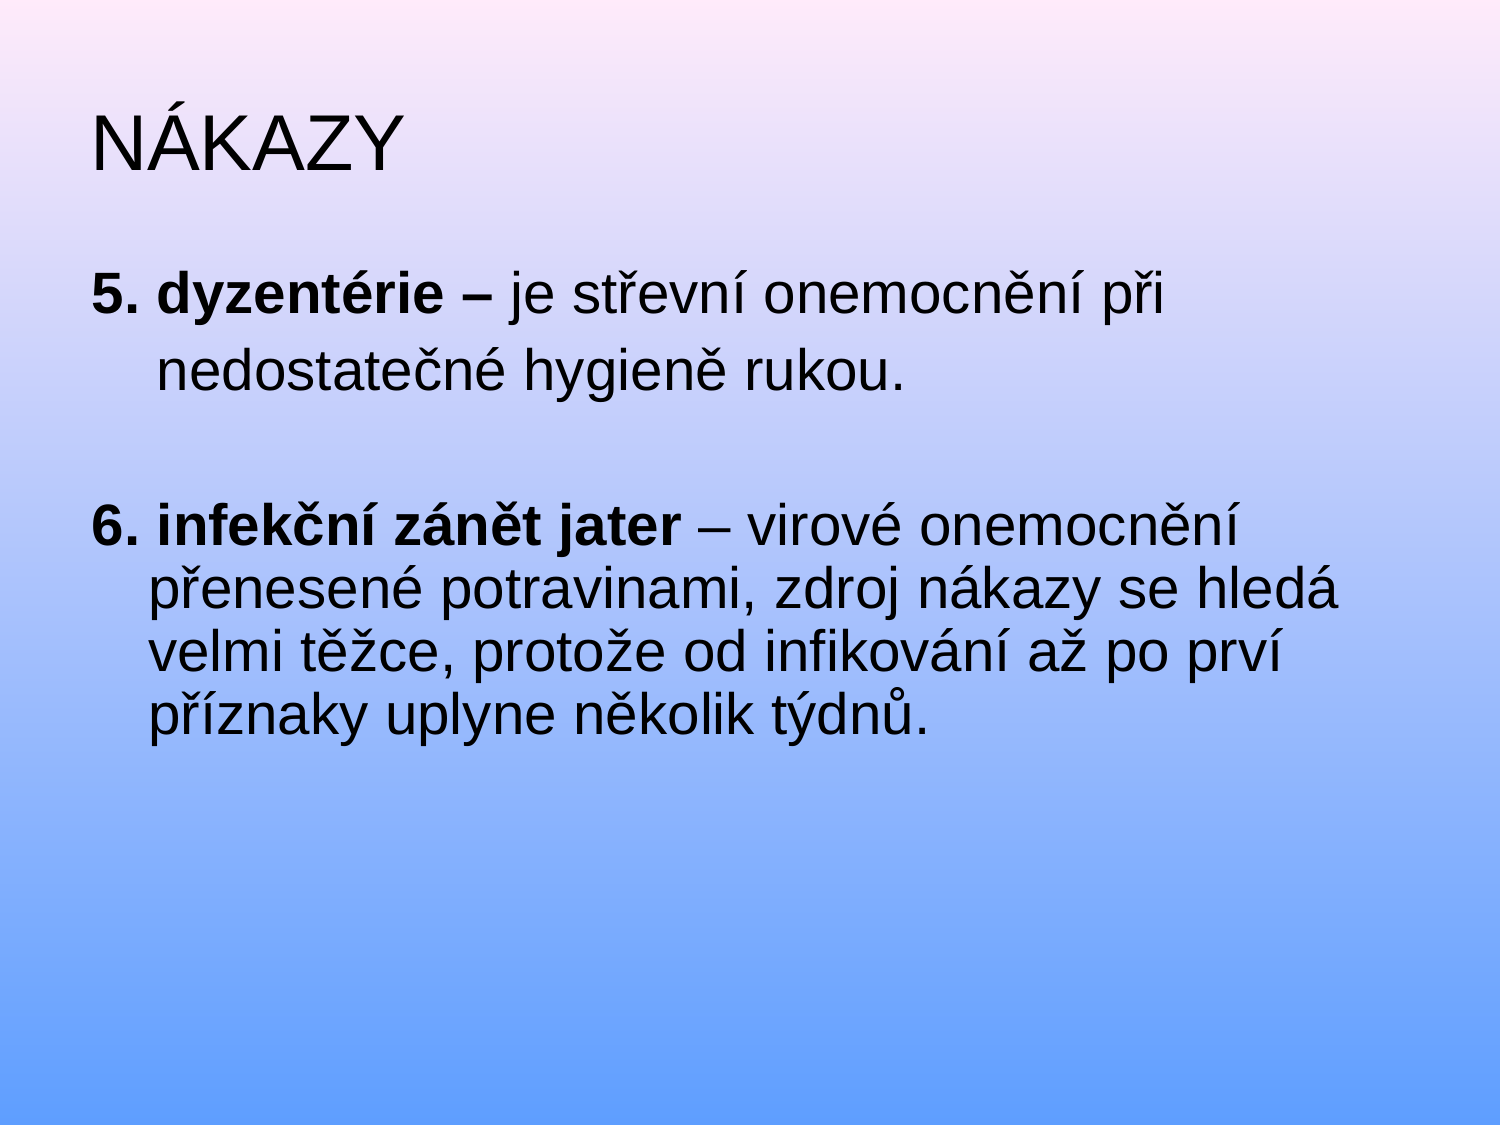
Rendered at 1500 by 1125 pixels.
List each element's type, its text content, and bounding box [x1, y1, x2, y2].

list 5. dyzentérie – je střevní onemocnění při nedostatečné hygieně rukou. 6. infekční zánět jater – virové onemocnění přenesené potravinami, zdroj nákazy se hledá velmi těžce, protože od infikování až po prví příznaky uplyne několik týdnů. [76, 255, 1473, 999]
title NÁKAZY [75, 45, 1426, 233]
